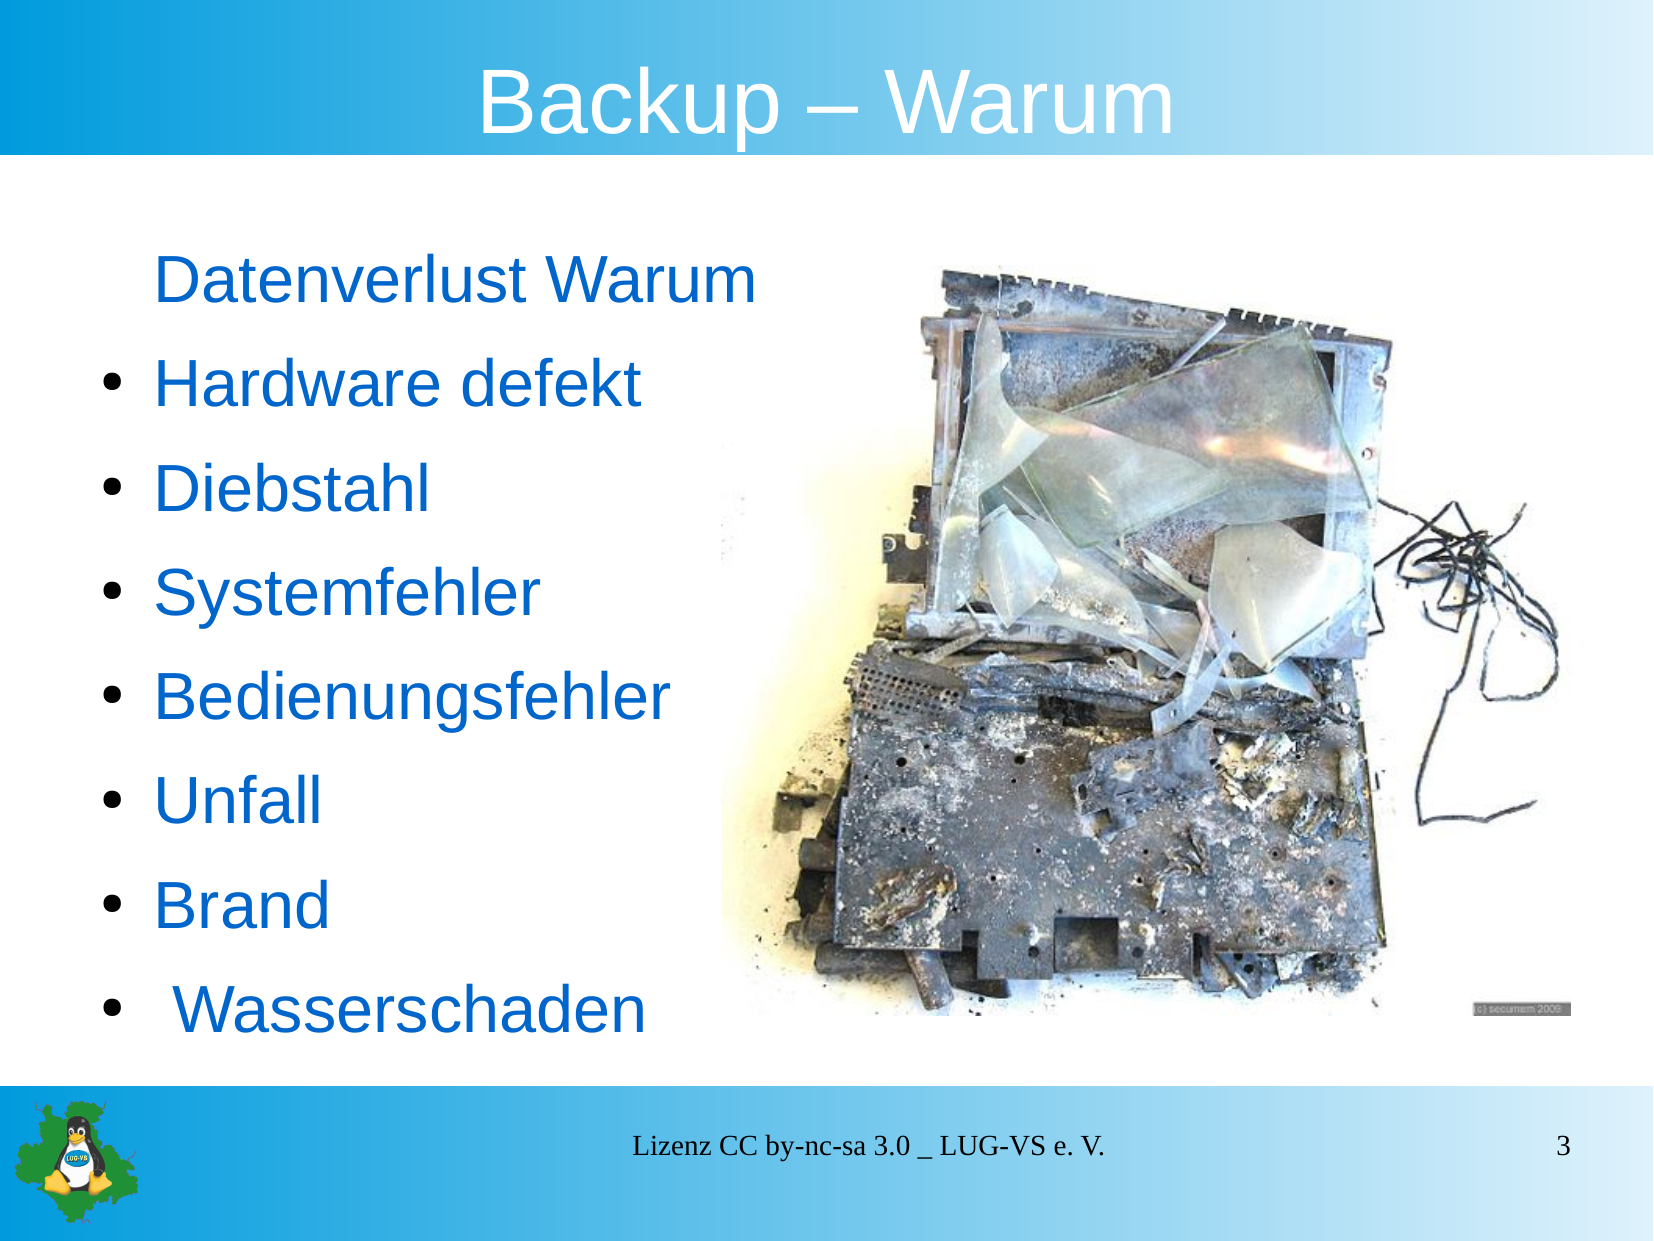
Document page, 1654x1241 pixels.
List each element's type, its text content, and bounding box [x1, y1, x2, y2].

title Backup – Warum [82, 49, 1571, 155]
picture [86, 265, 1574, 1016]
list Datenverlust Warum Hardware defekt Diebstahl Systemfehler Bedienungsfehler Unfall Brand Wasserschaden [82, 242, 804, 1075]
picture [16, 1086, 142, 1241]
